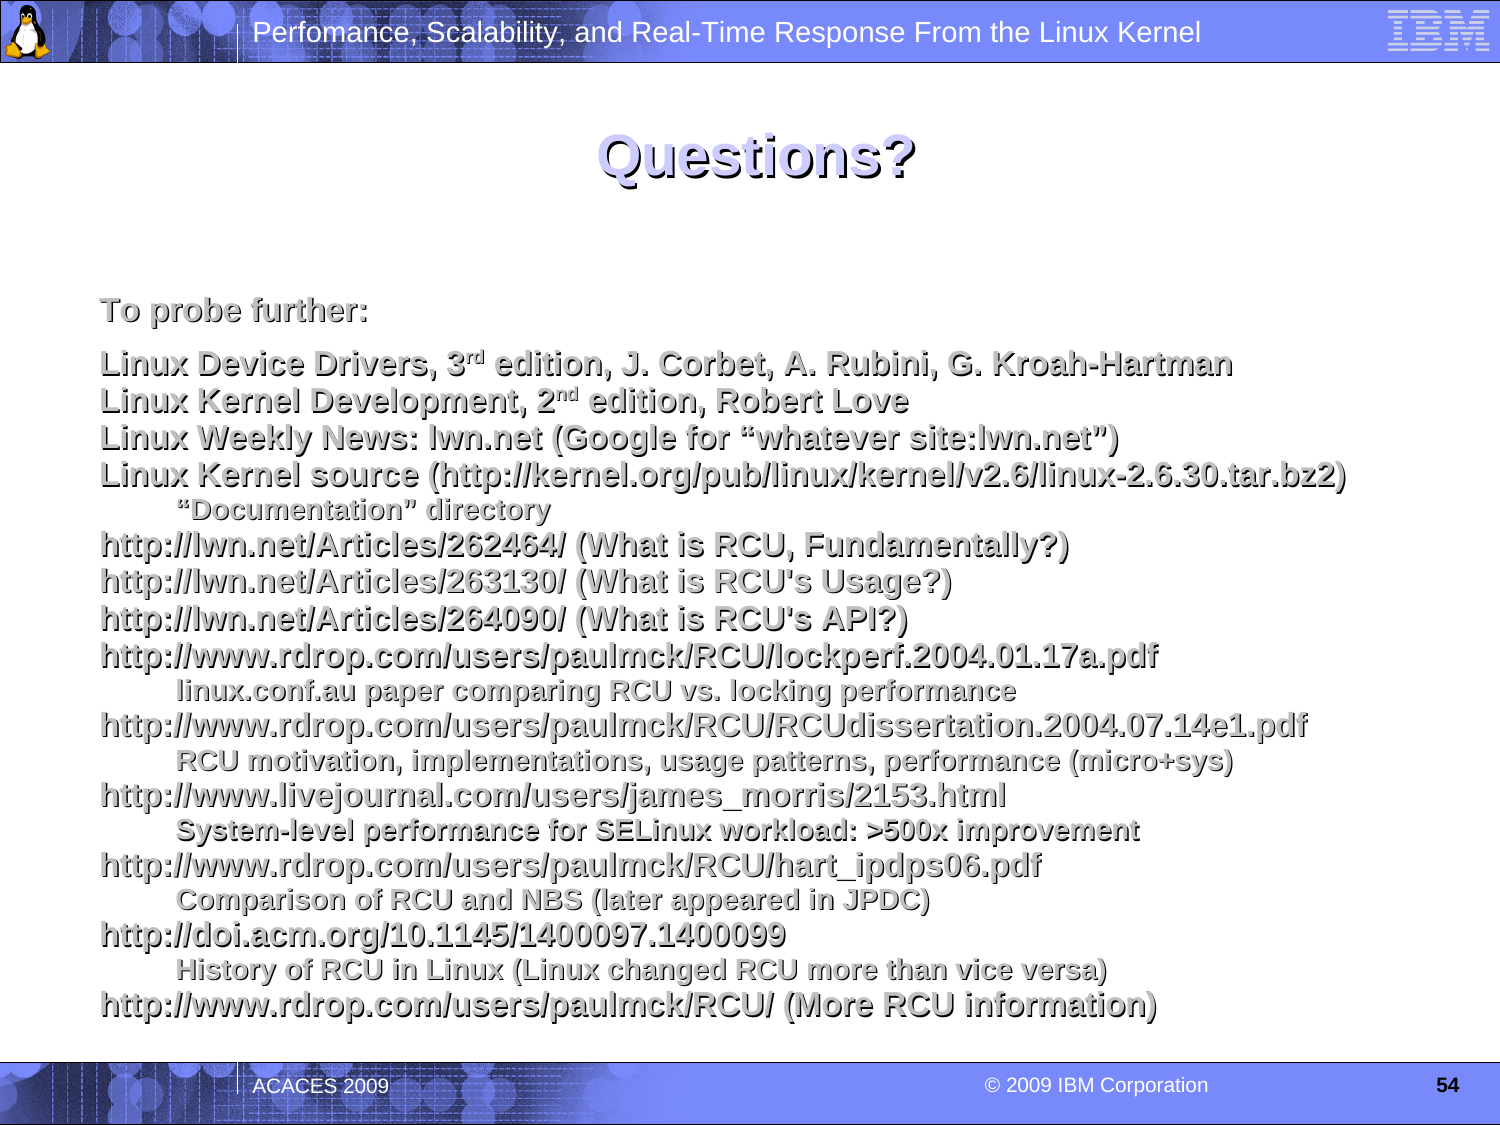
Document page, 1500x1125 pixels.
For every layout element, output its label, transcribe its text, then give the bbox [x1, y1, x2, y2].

picture [1, 1, 1500, 62]
picture [0, 1063, 1500, 1124]
list To probe further: Linux Device Drivers, 3rd edition, J. Corbet, A. Rubini, G. Kroah-Hartman Linux Kernel Development, 2nd edition, Robert Love Linux Weekly News: lwn.net (Google for “whatever site:lwn.net”) Linux Kernel source (http://kernel.org/pub/linux/kernel/v2.6/linux-2.6.30.tar.bz2) “Documentation” directory http://lwn.net/Articles/262464/ (What is RCU, Fundamentally?) http://lwn.net/Articles/263130/ (What is RCU's Usage?) http://lwn.net/Articles/264090/ (What is RCU's API?) http://www.rdrop.com/users/paulmck/RCU/lockperf.2004.01.17a.pdf linux.conf.au paper comparing RCU vs. locking performance http://www.rdrop.com/users/paulmck/RCU/RCUdissertation.2004.07.14e1.pdf RCU motivation, implementations, usage patterns, performance (micro+sys) http://www.livejournal.com/users/james_morris/2153.html System-level performance for SELinux workload: >500x improvement http://www.rdrop.com/users/paulmck/RCU/hart_ipdps06.pdf Comparison of RCU and NBS (later appeared in JPDC) http://doi.acm.org/10.1145/1400097.1400099 History of RCU in Linux (Linux changed RCU more than vice versa) http://www.rdrop.com/users/paulmck/RCU/ (More RCU information) [99, 291, 1389, 1026]
title Questions? [79, 116, 1433, 199]
